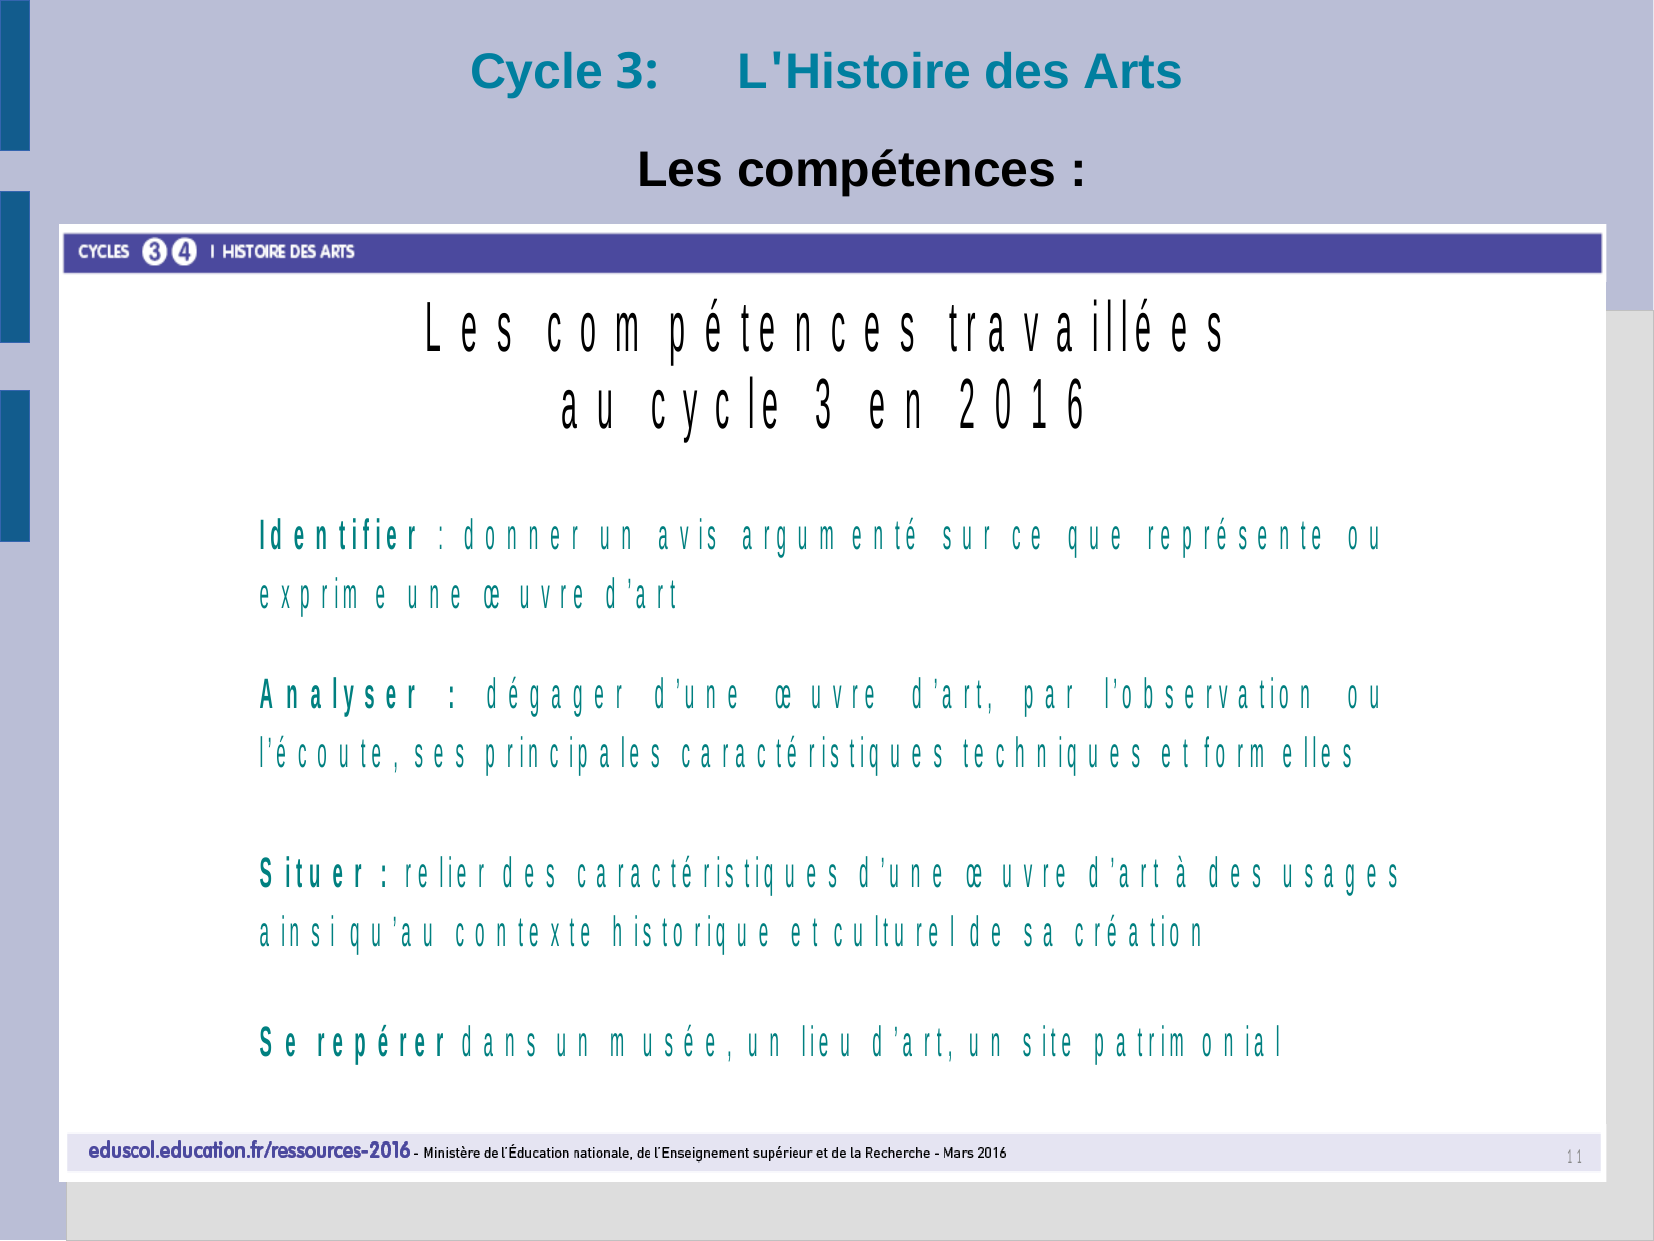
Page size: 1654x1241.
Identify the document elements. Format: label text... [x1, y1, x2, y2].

title Cycle 3: L'Histoire des Arts [82, 23, 1571, 130]
list Les compétences : [82, 141, 1571, 224]
picture [59, 224, 1607, 1182]
